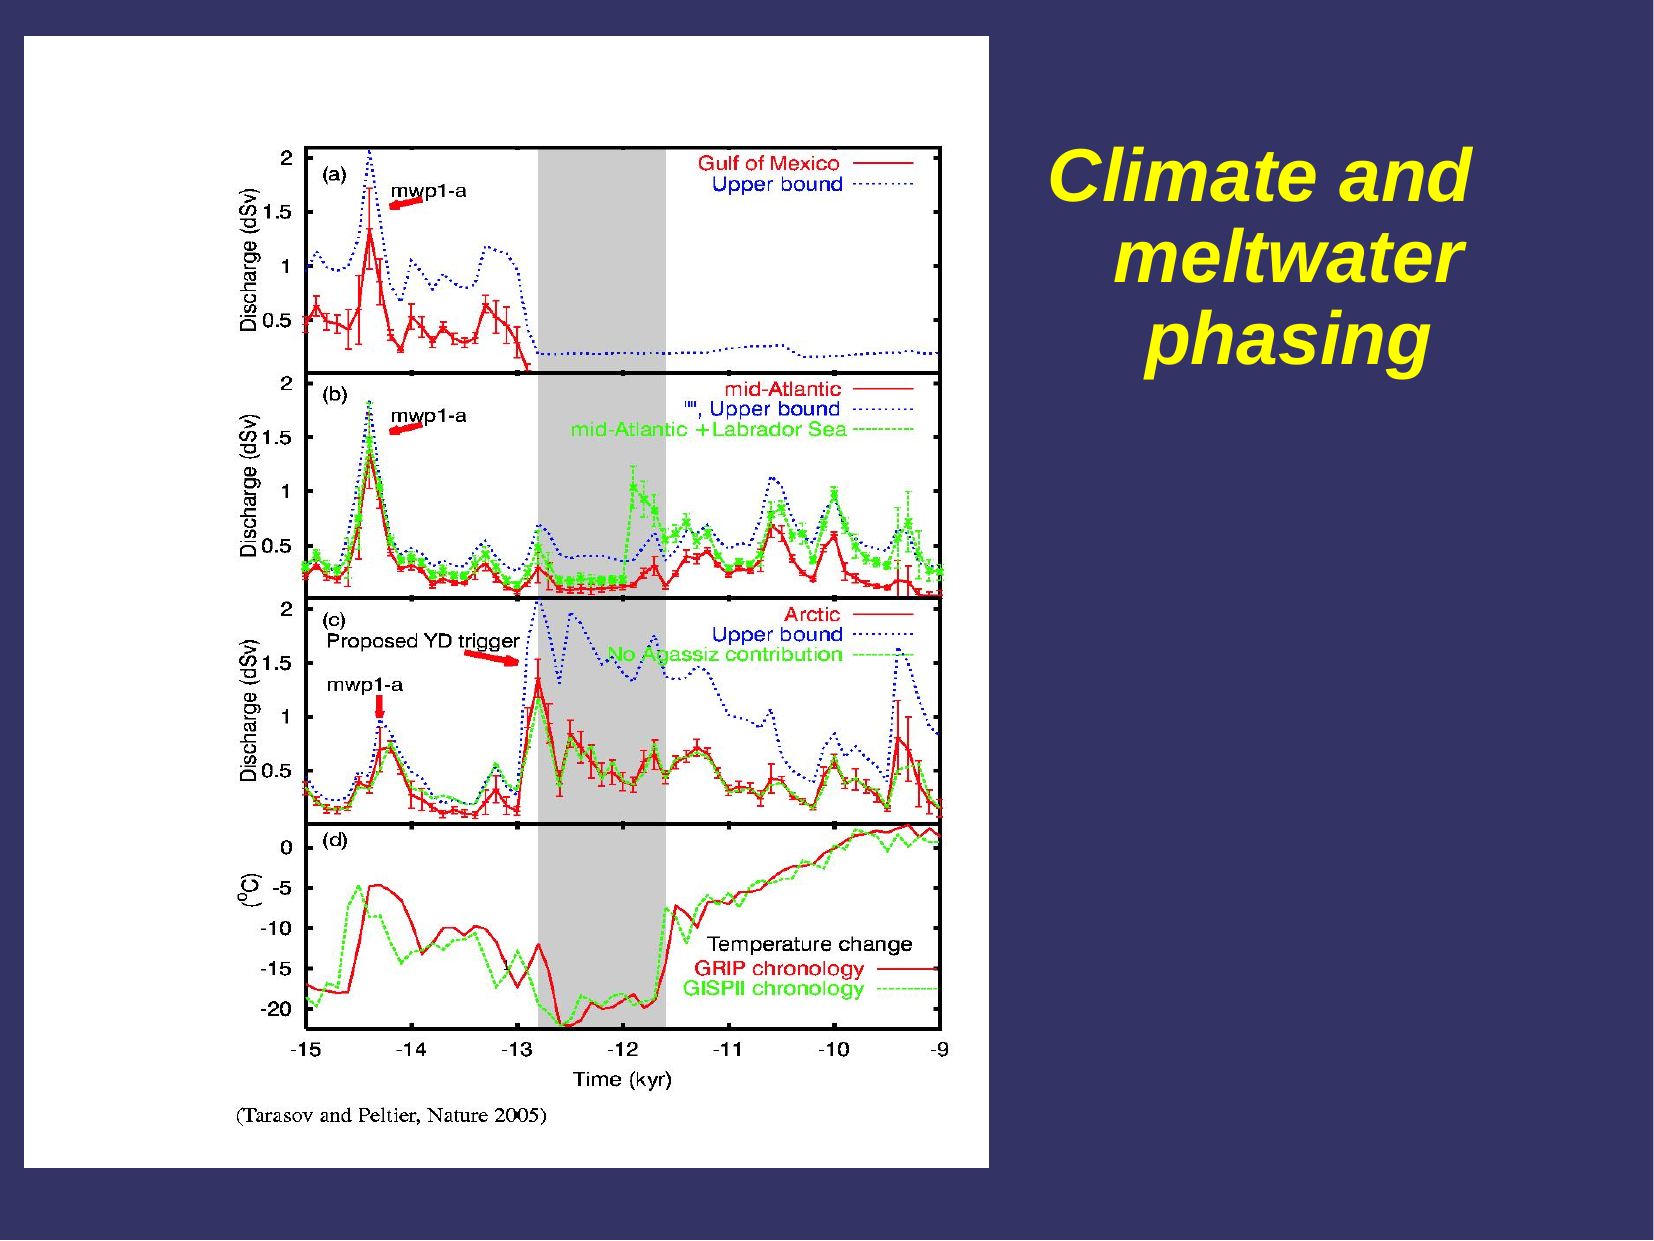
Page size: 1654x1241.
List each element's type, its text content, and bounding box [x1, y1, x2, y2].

title Climate and meltwater phasing [980, 28, 1541, 490]
picture [24, 36, 989, 1168]
